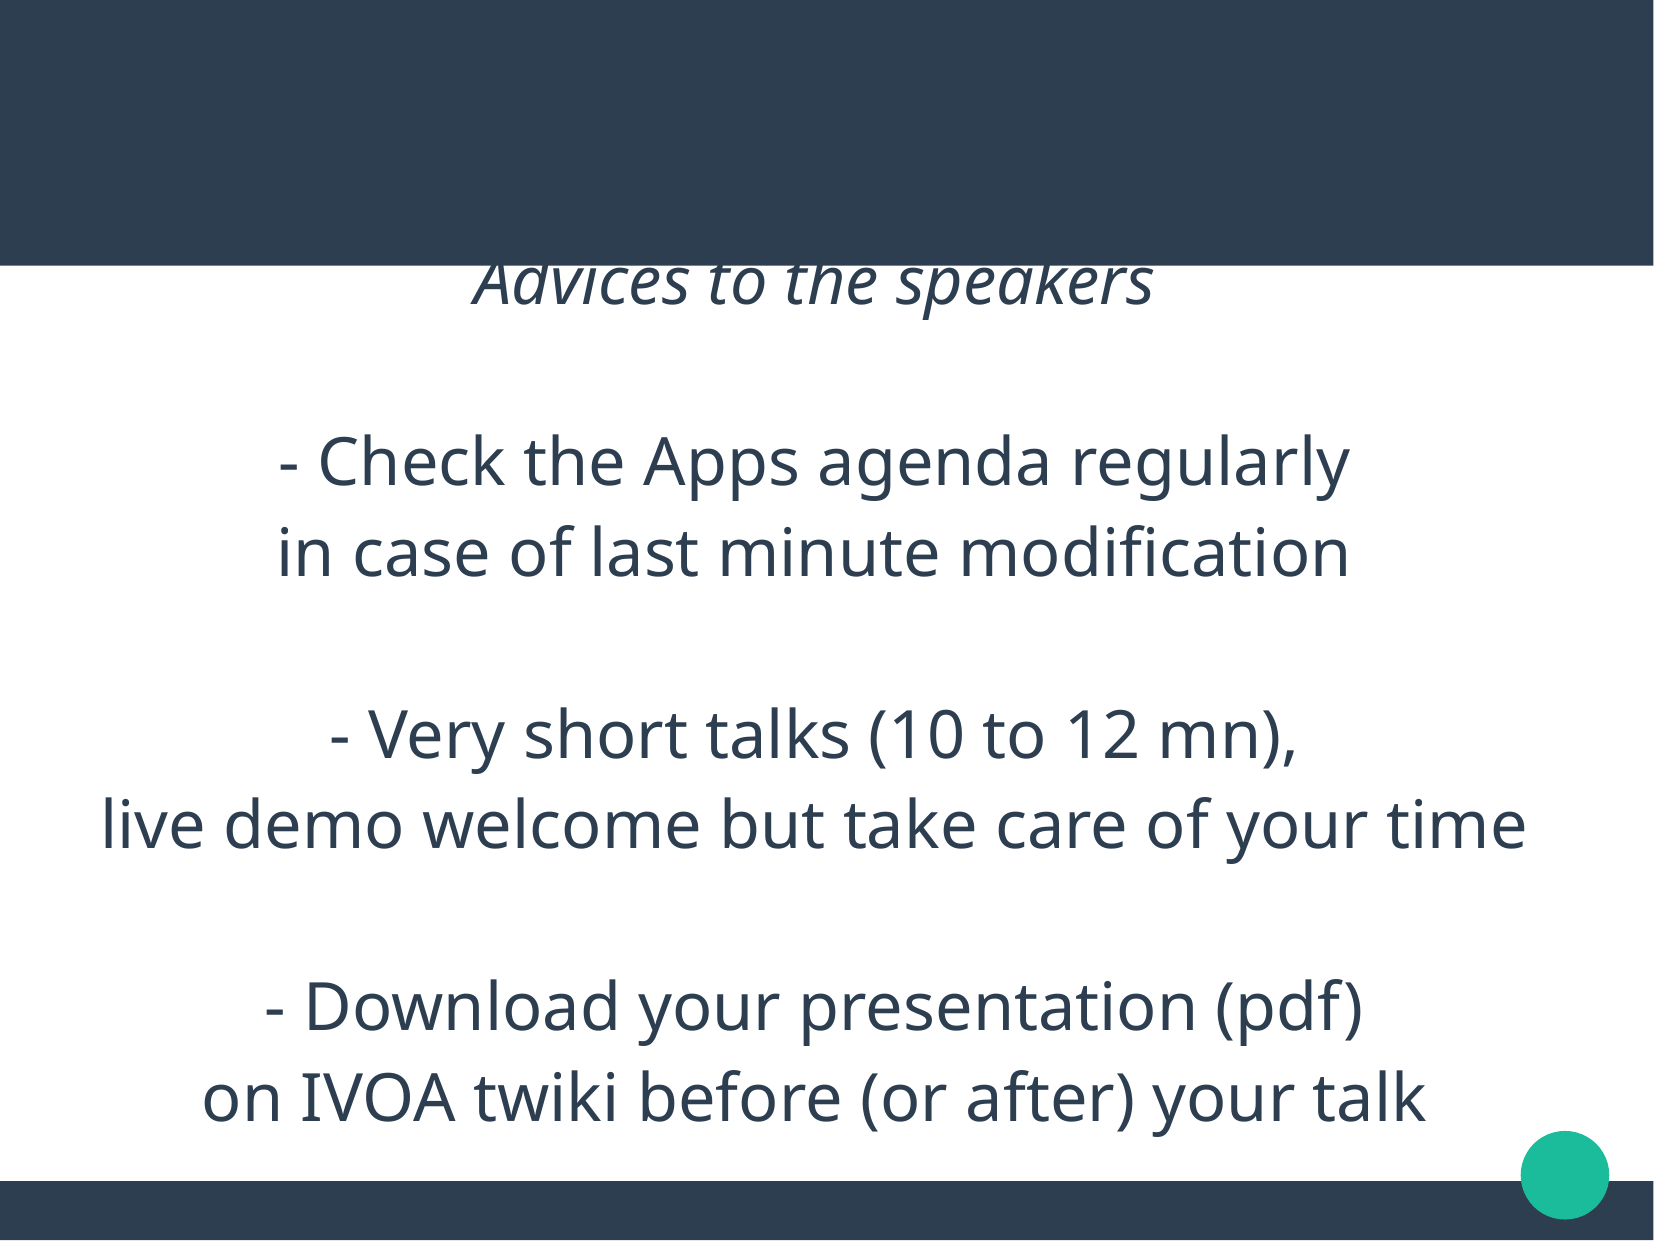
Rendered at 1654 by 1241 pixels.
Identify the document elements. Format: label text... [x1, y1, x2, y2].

subtitle Advices to the speakers - Check the Apps agenda regularly in case of last minute modification - Very short talks (10 to 12 mn), live demo welcome but take care of your time - Download your presentation (pdf) on IVOA twiki before (or after) your talk [47, 273, 1583, 1241]
